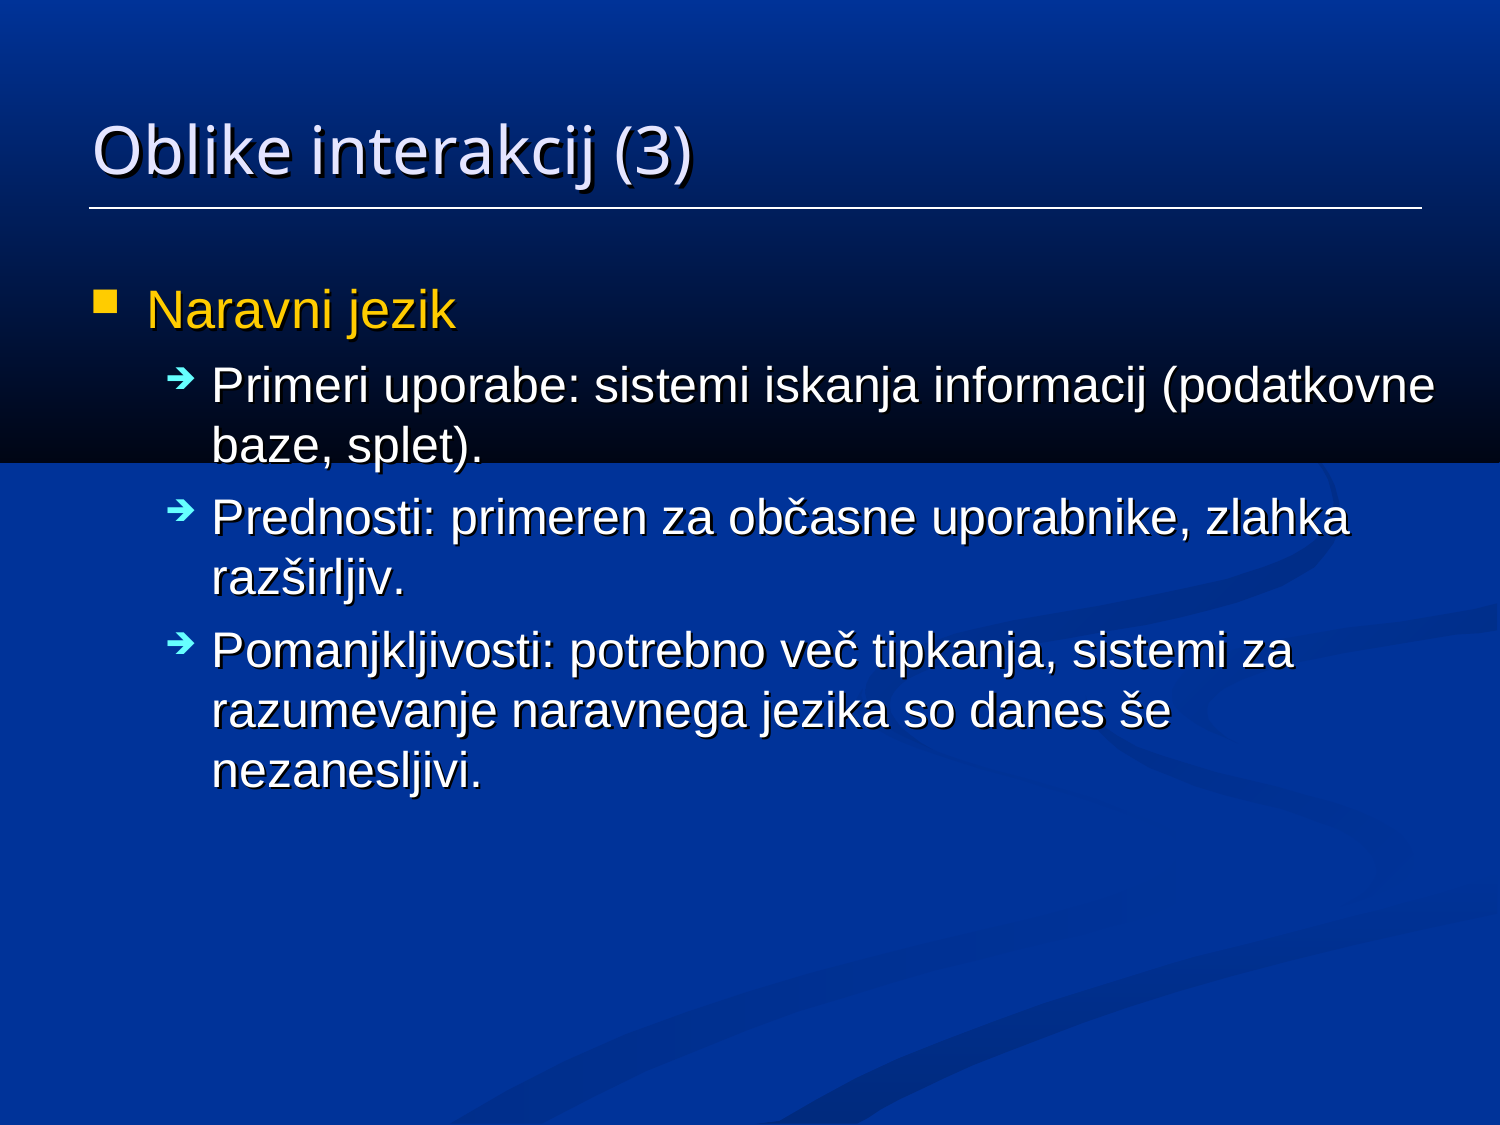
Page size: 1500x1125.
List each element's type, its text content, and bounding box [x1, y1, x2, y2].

text_box Oblike interakcij (3) [76, 54, 1352, 242]
list Naravni jezik Primeri uporabe: sistemi iskanja informacij (podatkovne baze, splet). Prednosti: primeren za občasne uporabnike, zlahka razširljiv. Pomanjkljivosti: potrebno več tipkanja, sistemi za razumevanje naravnega jezika so danes še nezanesljivi. [75, 267, 1471, 1094]
